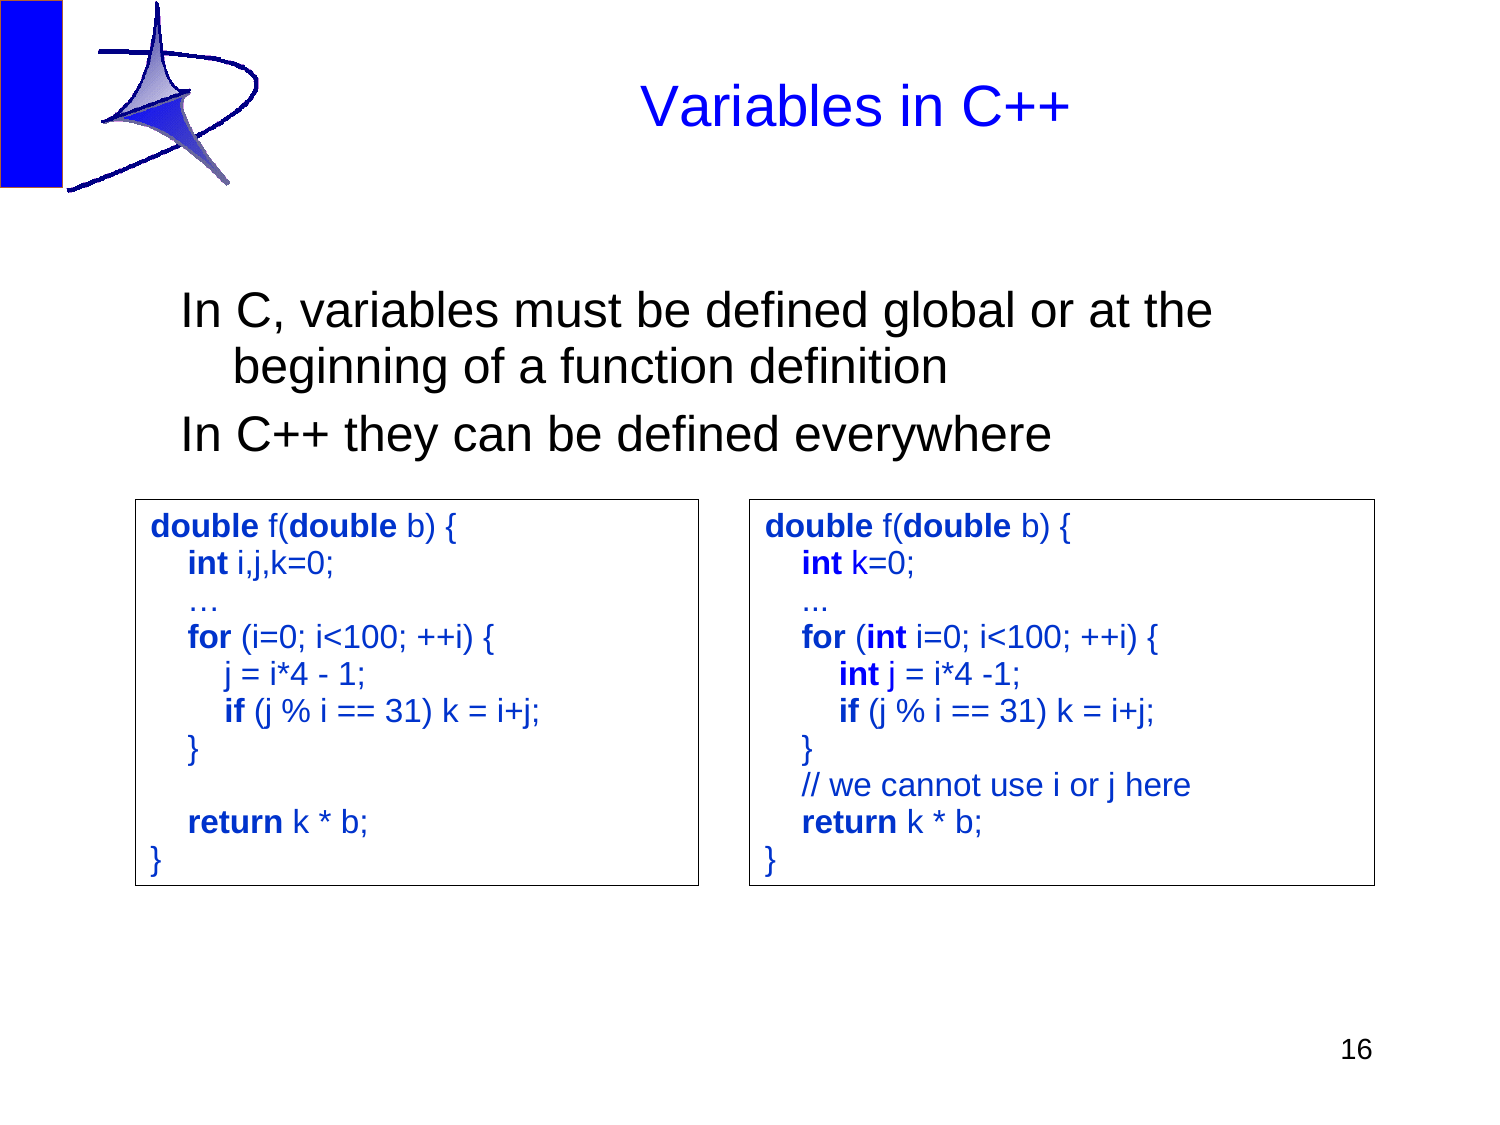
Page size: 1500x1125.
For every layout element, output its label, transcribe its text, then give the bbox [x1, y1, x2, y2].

picture [62, 0, 263, 197]
title Variables in C++ [262, 24, 1450, 188]
text_box double f(double b) { int i,j,k=0; … for (i=0; i<100; ++i) { j = i*4 - 1; if (j % i == 31) k = i+j; } return k * b; } [135, 499, 699, 886]
text_box double f(double b) { int k=0; ... for (int i=0; i<100; ++i) { int j = i*4 -1; if (j % i == 31) k = i+j; } // we cannot use i or j here return k * b; } [749, 499, 1375, 886]
list In C, variables must be defined global or at the beginning of a function definition In C++ they can be defined everywhere [162, 274, 1438, 513]
